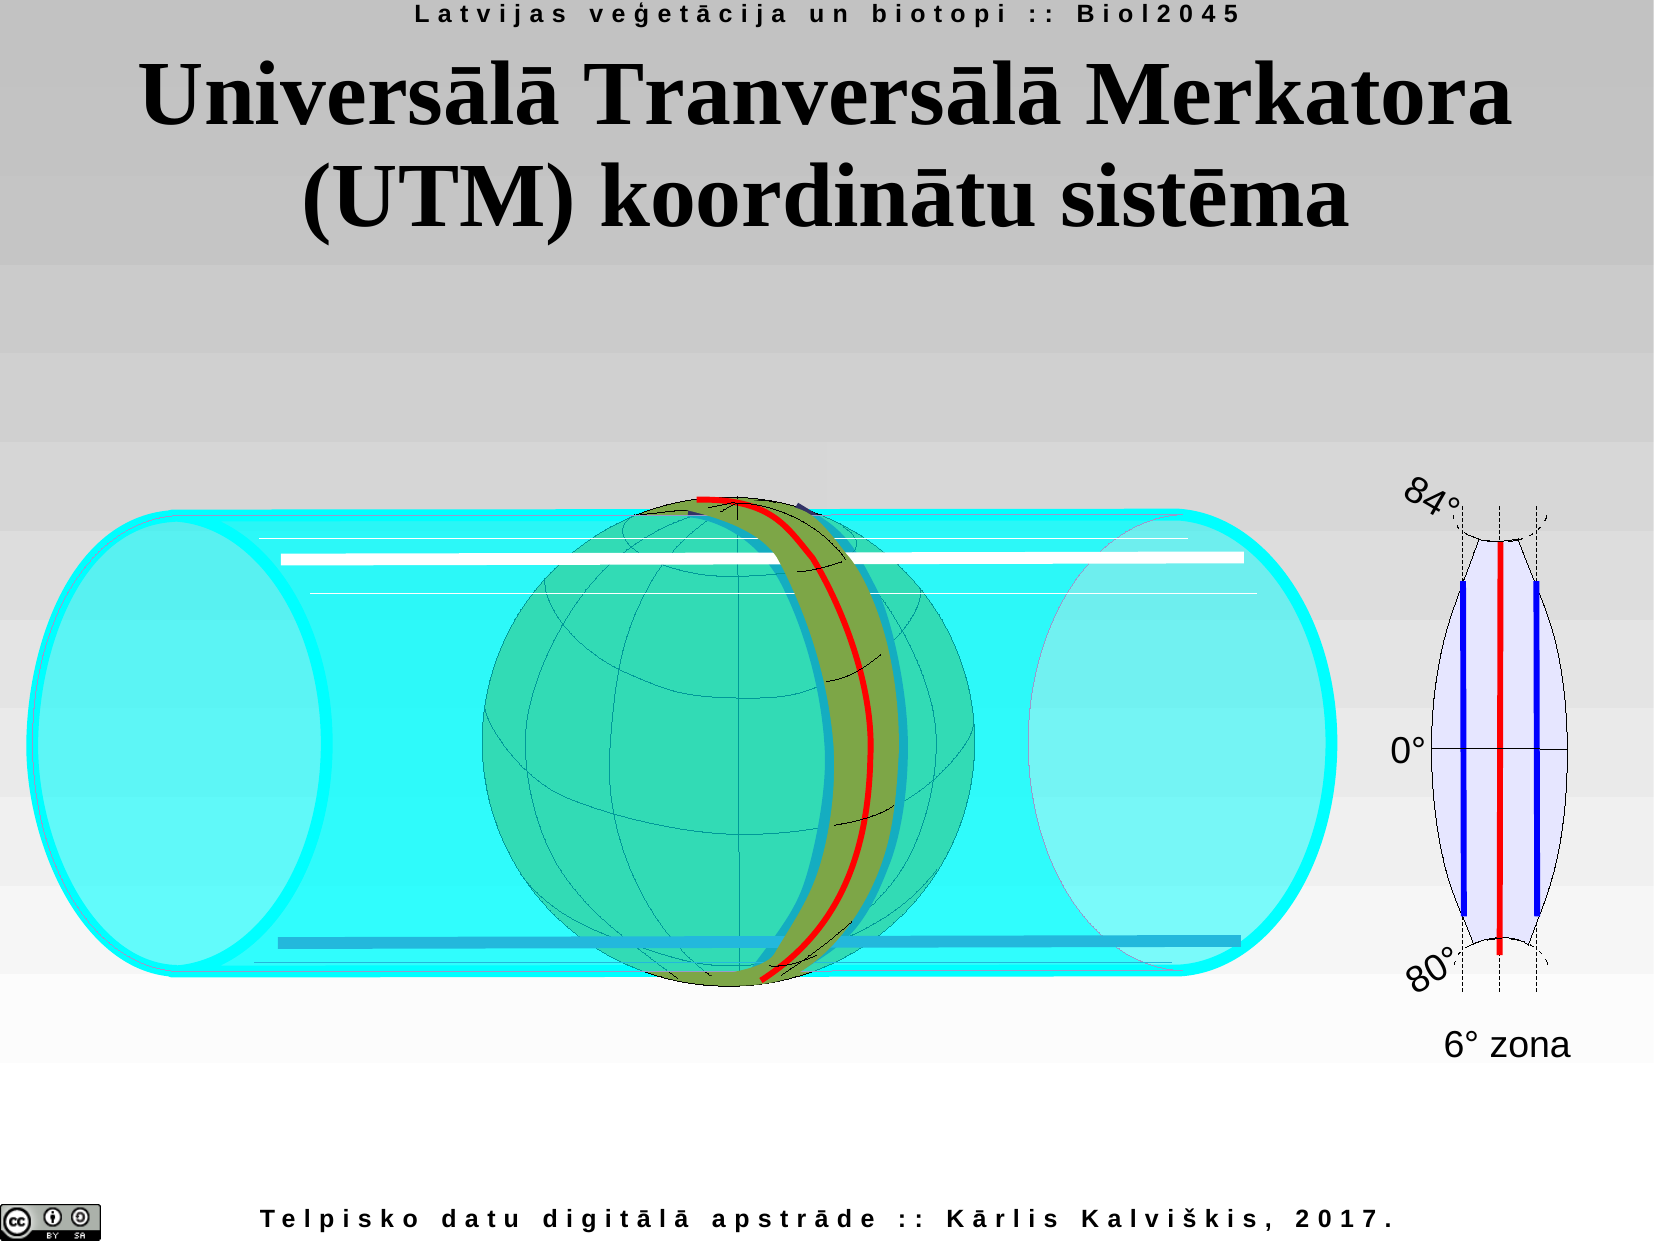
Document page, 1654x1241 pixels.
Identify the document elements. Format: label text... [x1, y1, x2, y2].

text_box 0° [1390, 729, 1427, 772]
text_box [1431, 749, 1460, 911]
text_box 80° [1398, 937, 1469, 1003]
text_box [1503, 749, 1539, 946]
text_box [1462, 749, 1497, 944]
text_box [1463, 538, 1535, 748]
text_box [1540, 594, 1568, 912]
text_box 6° zona [1443, 1023, 1571, 1066]
text_box [32, 497, 1332, 987]
text_box [1431, 590, 1460, 748]
title Universālā Tranversālā Merkatora (UTM) koordinātu sistēma [0, 1, 1654, 287]
picture [0, 287, 1654, 1241]
text_box 84° [1397, 467, 1468, 533]
